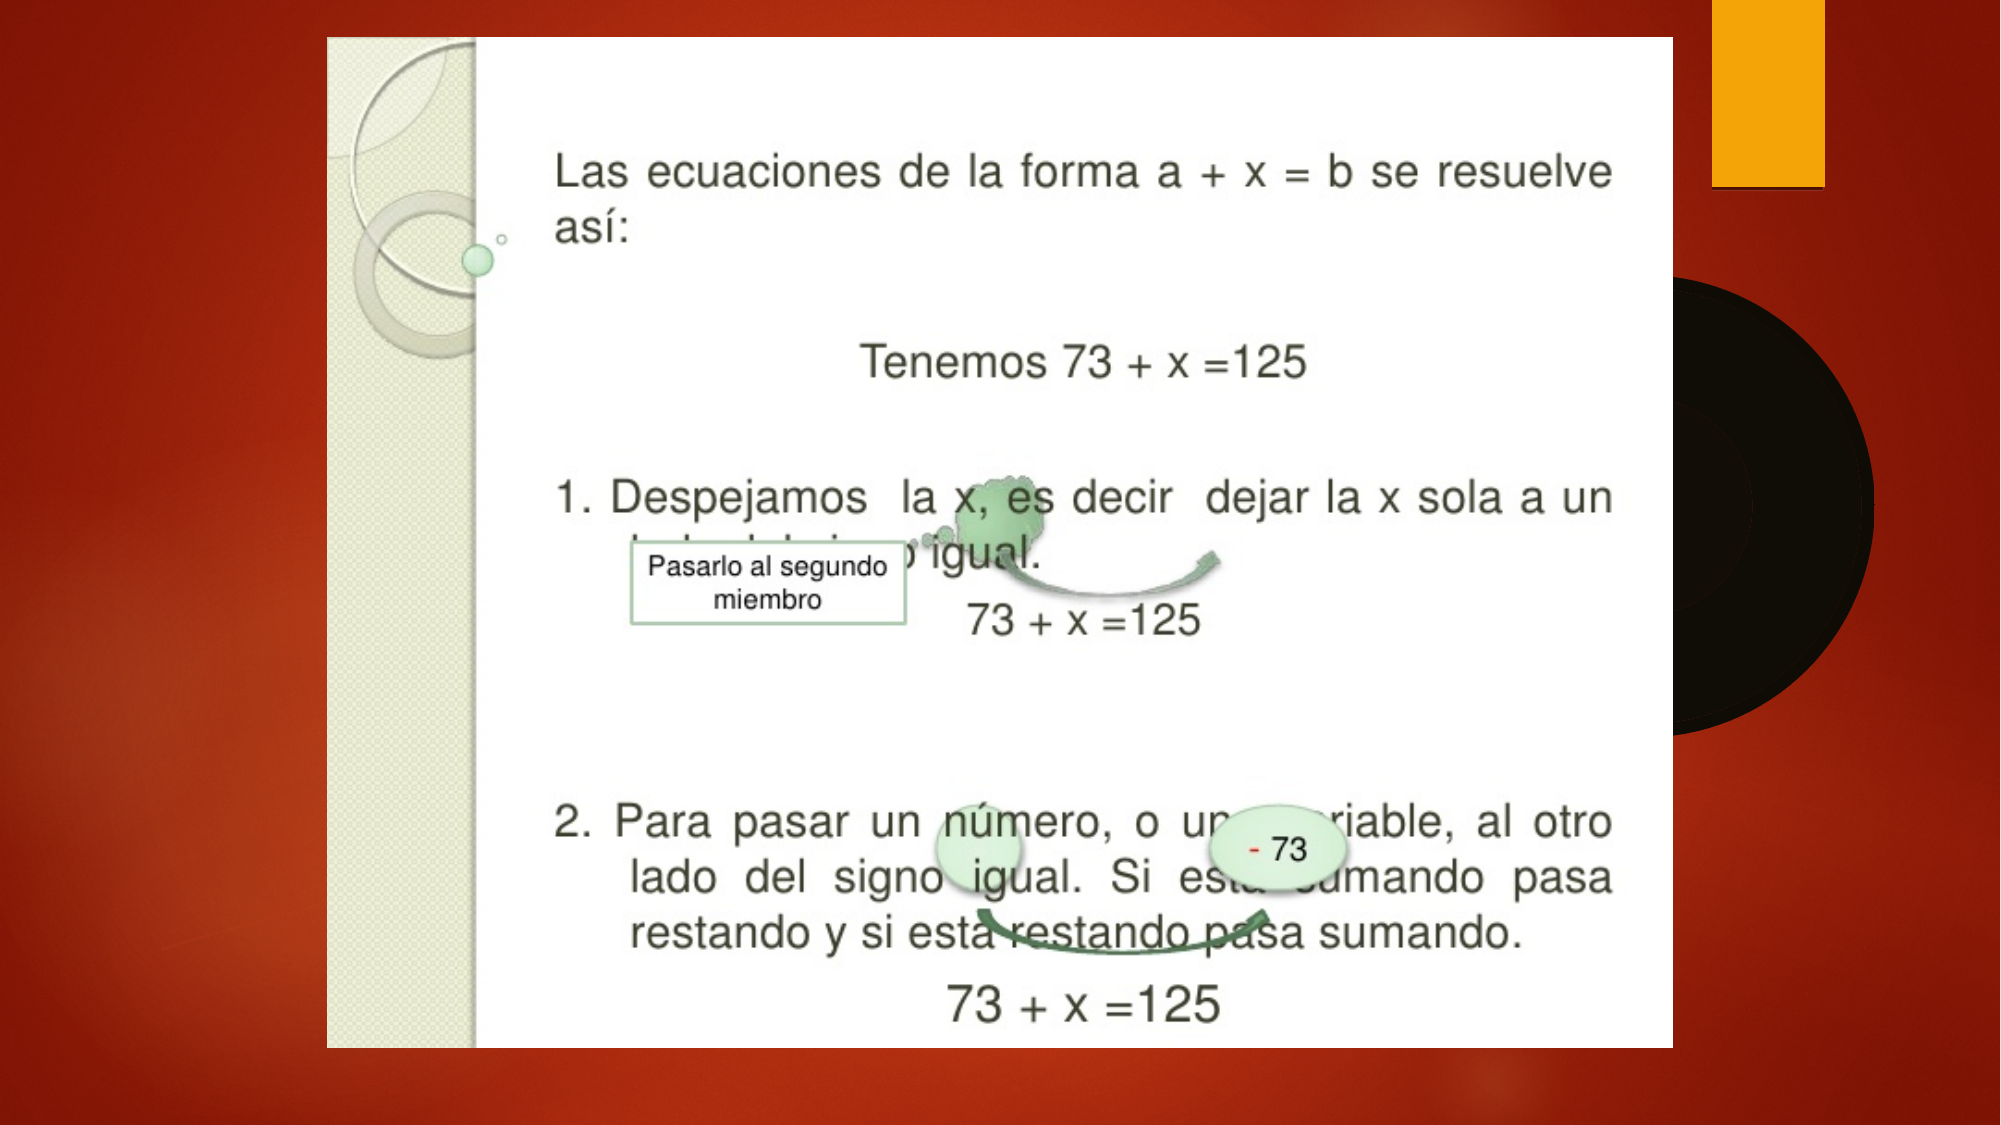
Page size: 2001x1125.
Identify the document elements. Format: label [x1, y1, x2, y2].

picture [327, 38, 1673, 1048]
